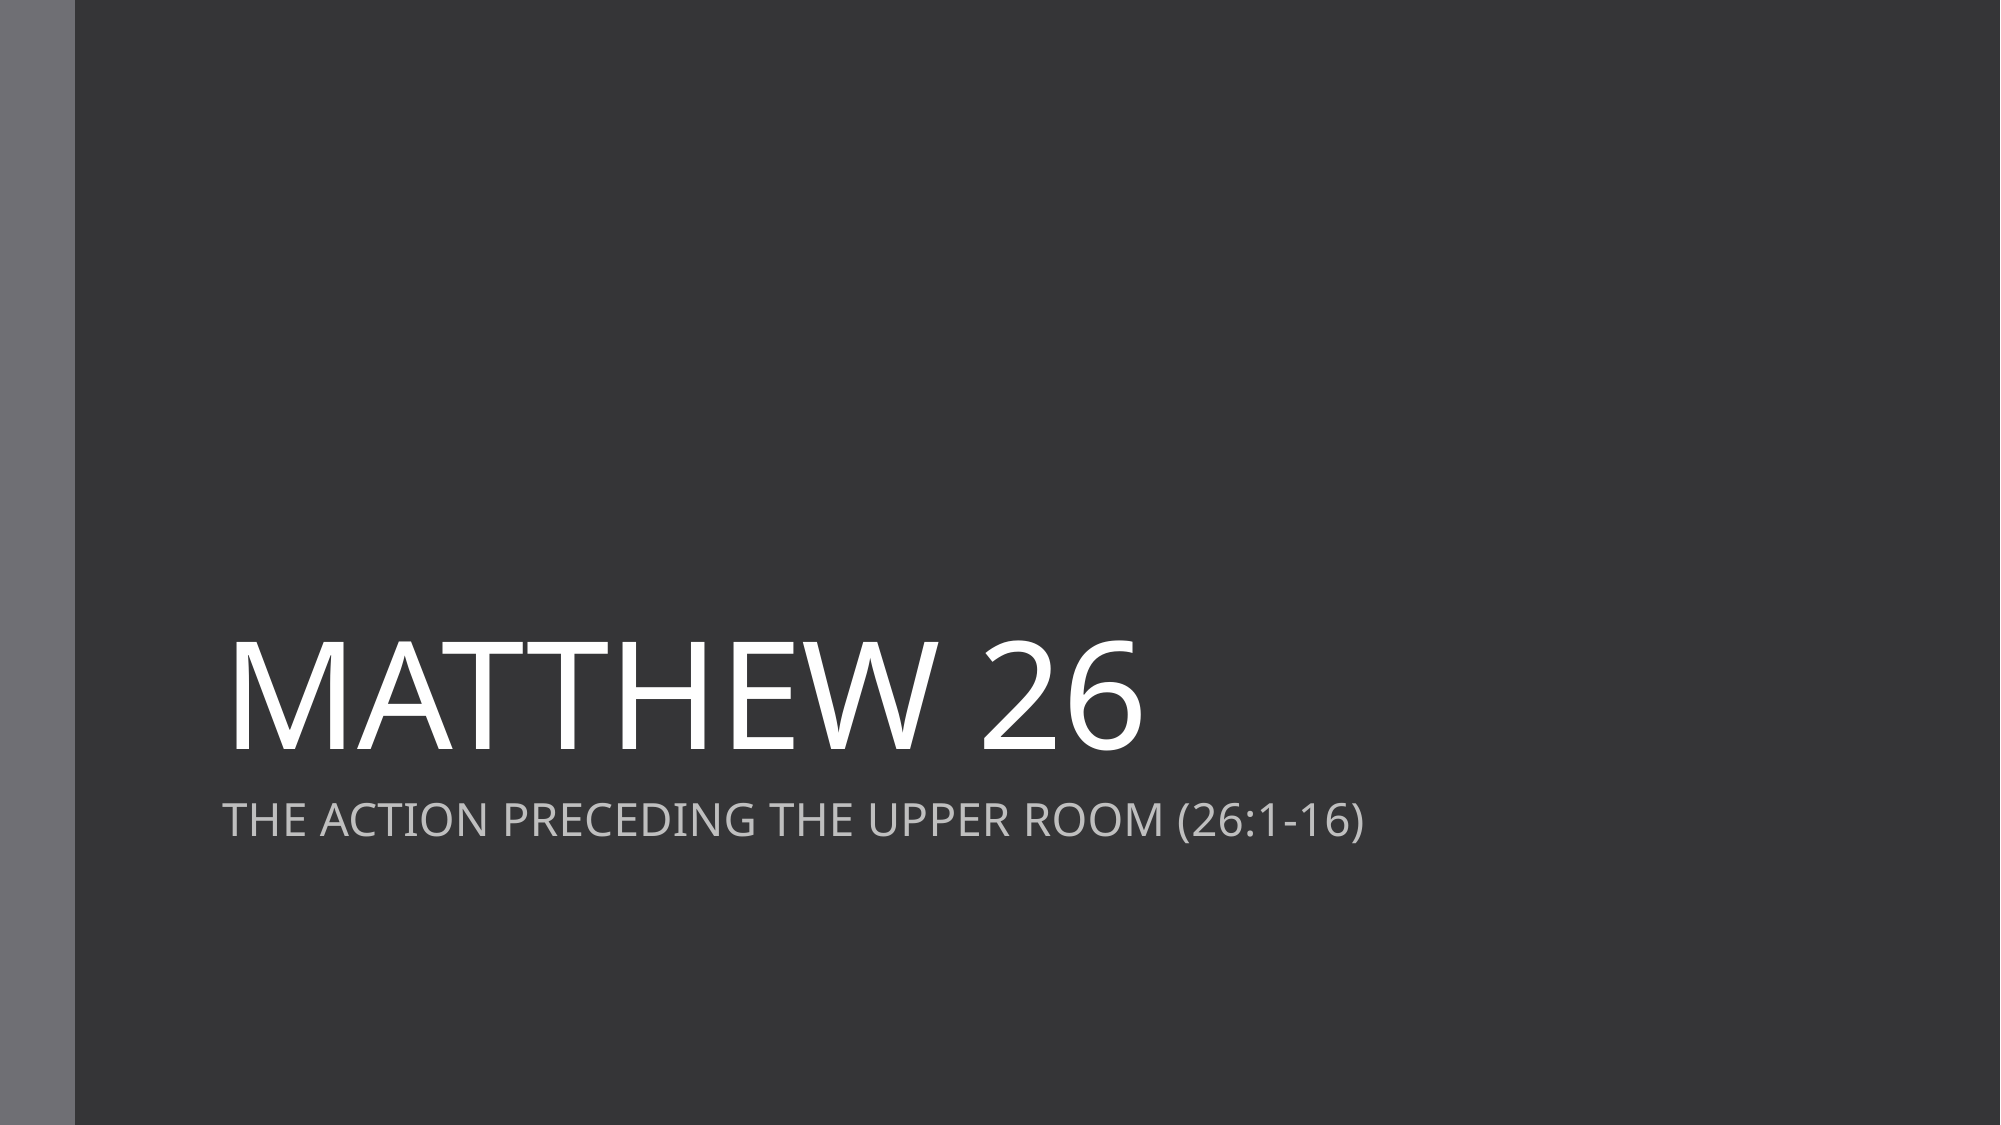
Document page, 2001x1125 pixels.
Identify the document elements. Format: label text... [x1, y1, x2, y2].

subtitle THE ACTION PRECEDING THE UPPER ROOM (26:1-16) [206, 787, 1752, 1066]
title MATTHEW 26 [206, 124, 1752, 787]
